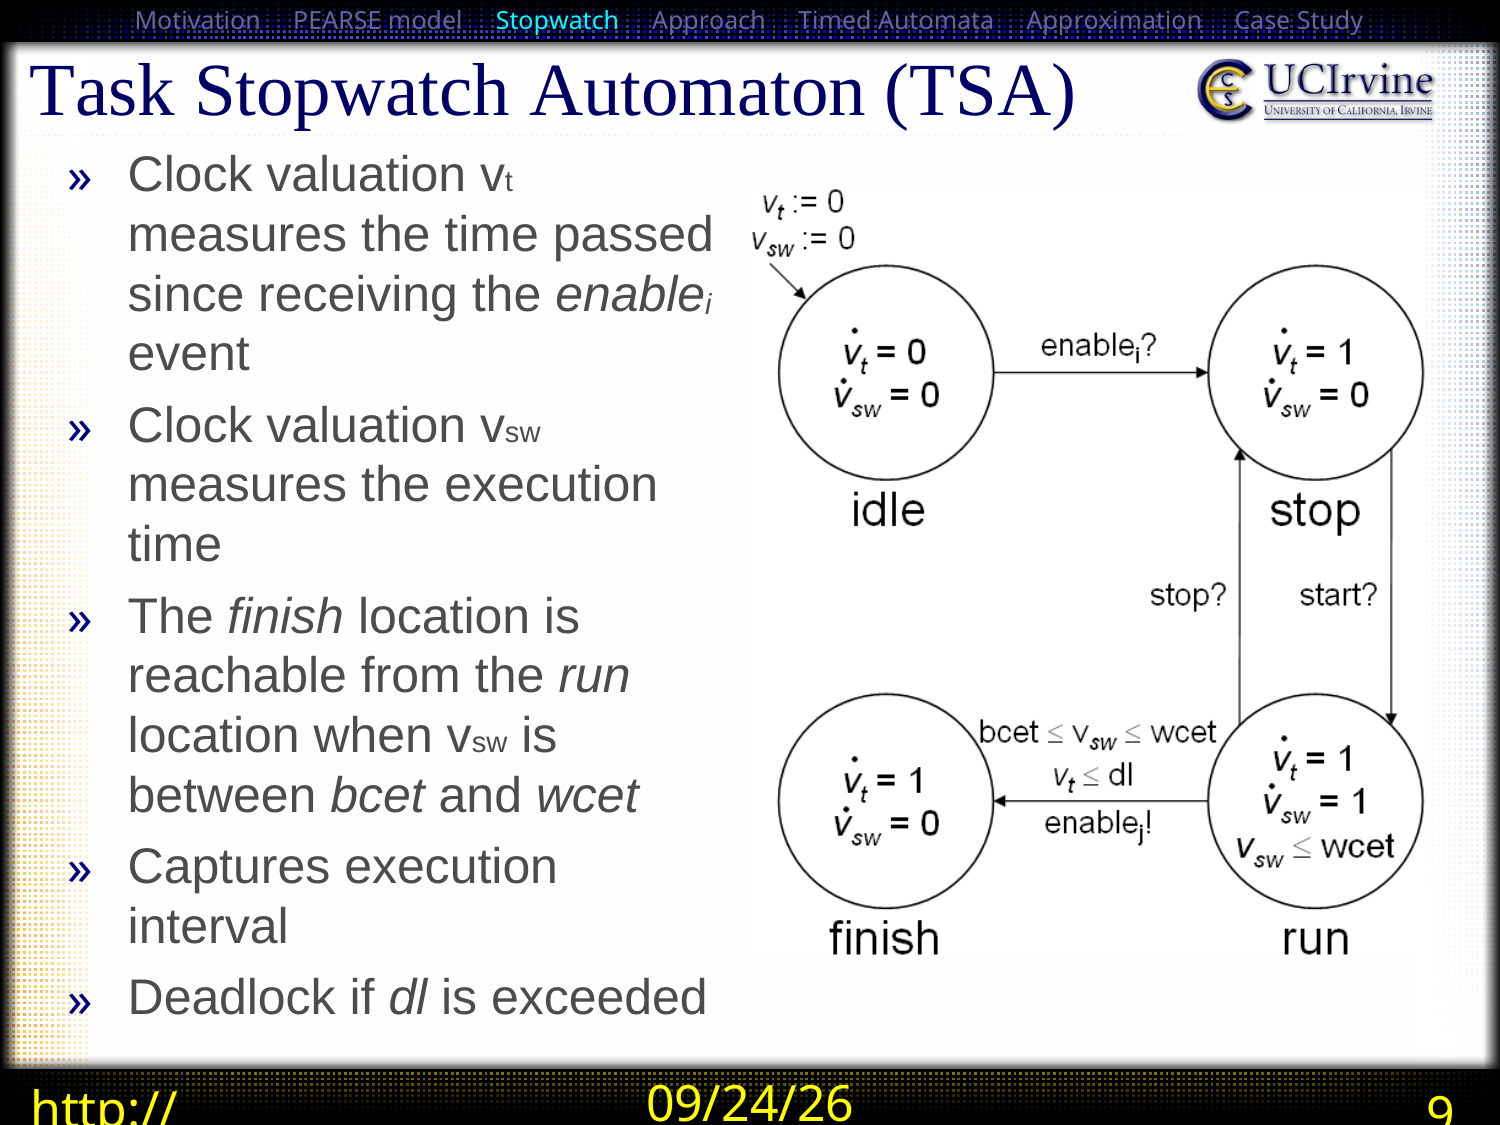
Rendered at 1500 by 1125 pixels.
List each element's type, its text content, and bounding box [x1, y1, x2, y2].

title Task Stopwatch Automaton (TSA) [15, 35, 1186, 145]
picture [105, 1103, 119, 1124]
picture [39, 1103, 53, 1125]
text_box Motivation PEARSE model Stopwatch Approach Timed Automata Approximation Case Study [14, 4, 1485, 35]
list Clock valuation vt measures the time passed since receiving the enablei event Clock valuation vsw measures the execution time The finish location is reachable from the run location when vsw is between bcet and wcet Captures execution interval Deadlock if dl is exceeded [52, 135, 734, 1081]
picture [0, 0, 1500, 1125]
picture [1433, 1100, 1448, 1115]
